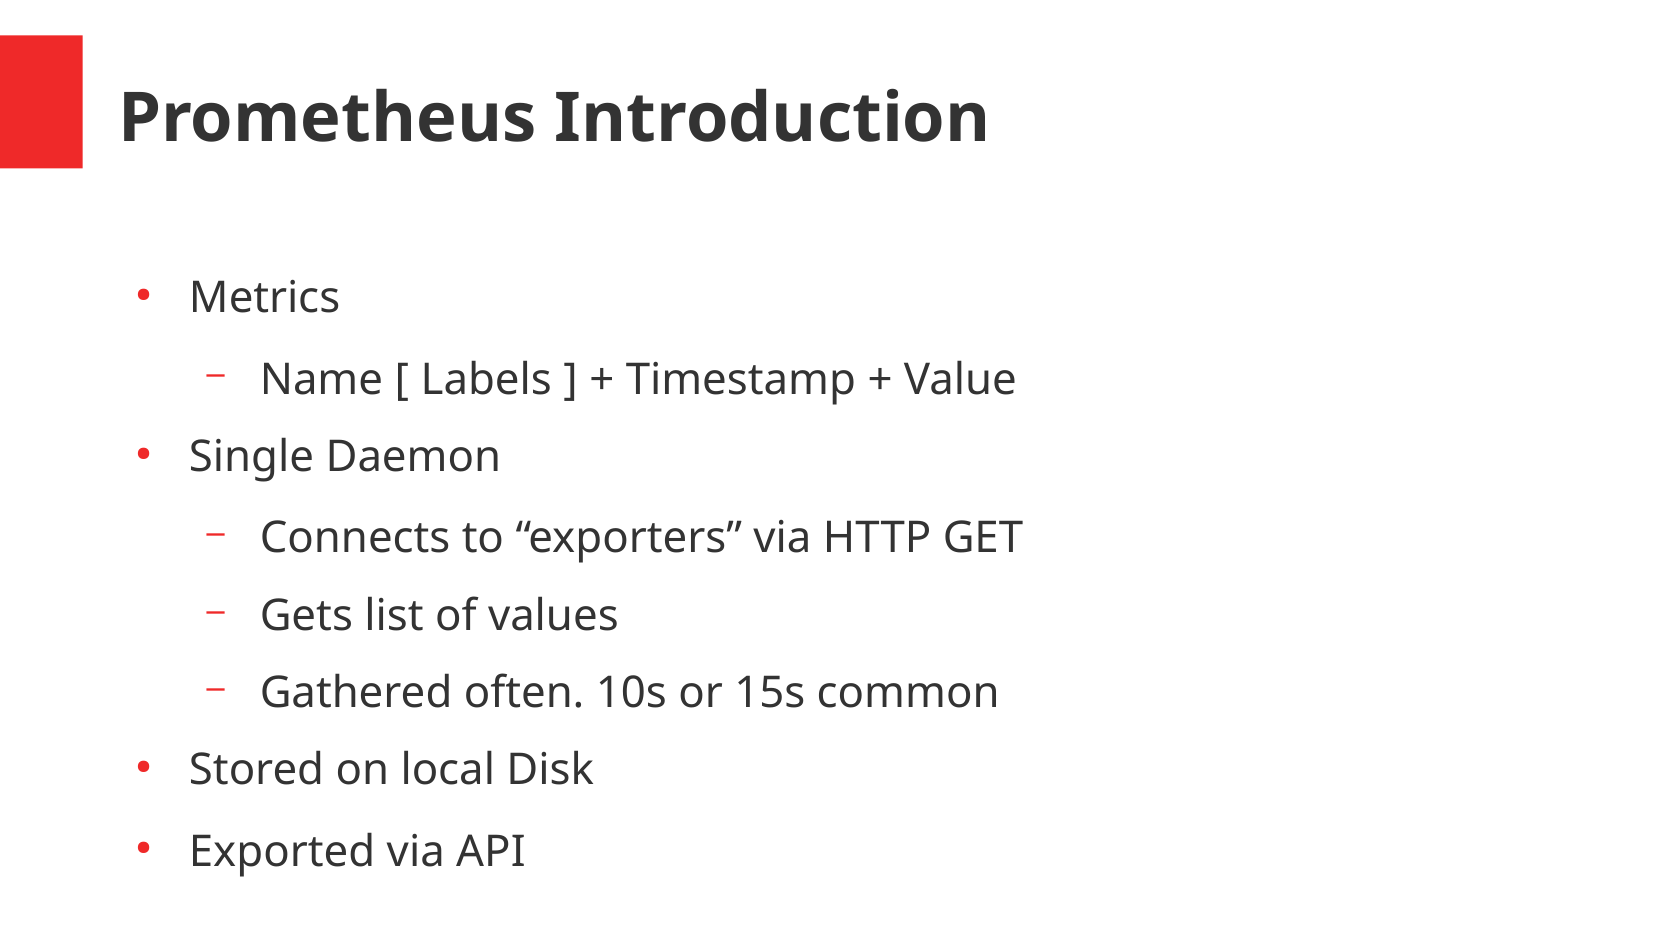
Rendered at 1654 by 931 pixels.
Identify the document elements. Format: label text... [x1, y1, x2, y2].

list Metrics Name [ Labels ] + Timestamp + Value Single Daemon Connects to “exporters” via HTTP GET Gets list of values Gathered often. 10s or 15s common Stored on local Disk Exported via API [118, 265, 1536, 806]
title Prometheus Introduction [118, 37, 1571, 193]
